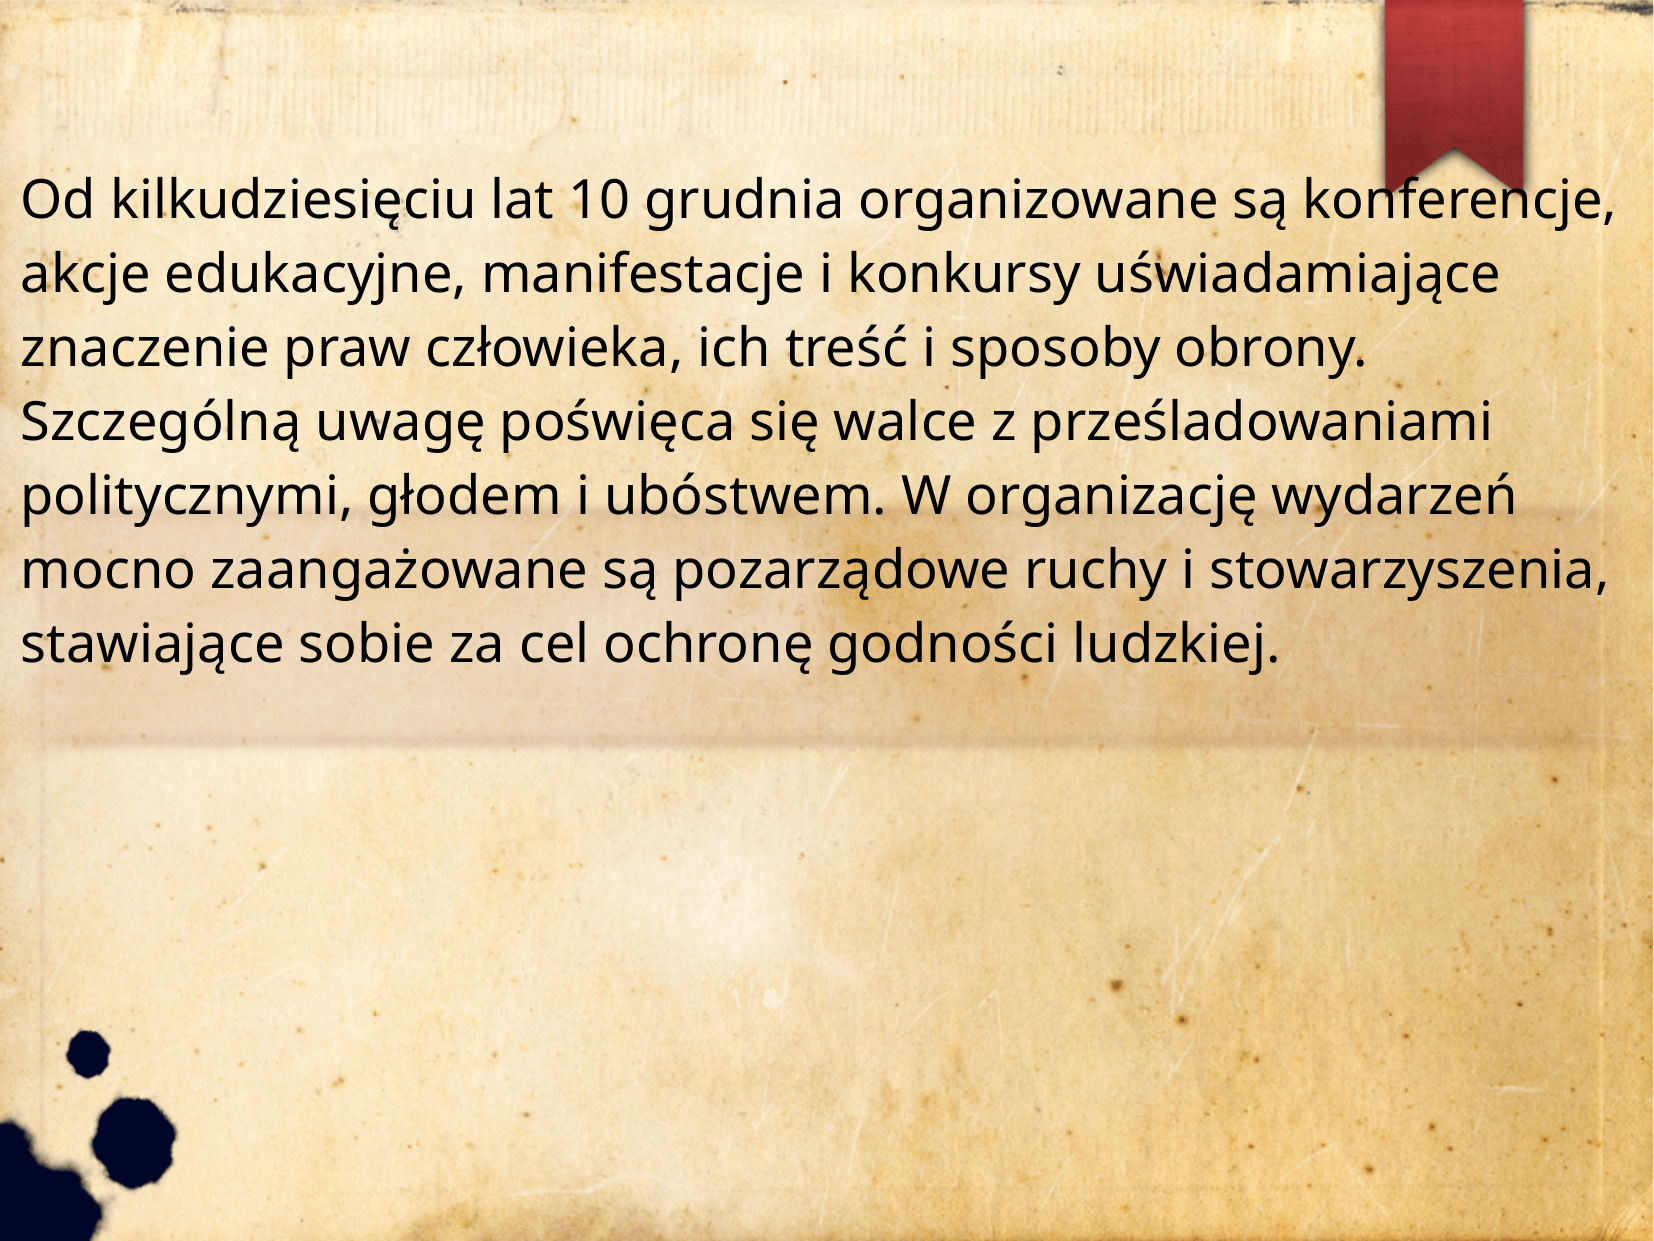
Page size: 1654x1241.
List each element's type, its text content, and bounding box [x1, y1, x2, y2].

text_box Od kilkudziesięciu lat 10 grudnia organizowane są konferencje, akcje edukacyjne, manifestacje i konkursy uświadamiające znaczenie praw człowieka, ich treść i sposoby obrony. Szczególną uwagę poświęca się walce z prześladowaniami politycznymi, głodem i ubóstwem. W organizację wydarzeń mocno zaangażowane są pozarządowe ruchy i stowarzyszenia, stawiające sobie za cel ochronę godności ludzkiej. [6, 153, 1654, 886]
picture [0, 0, 1654, 1241]
